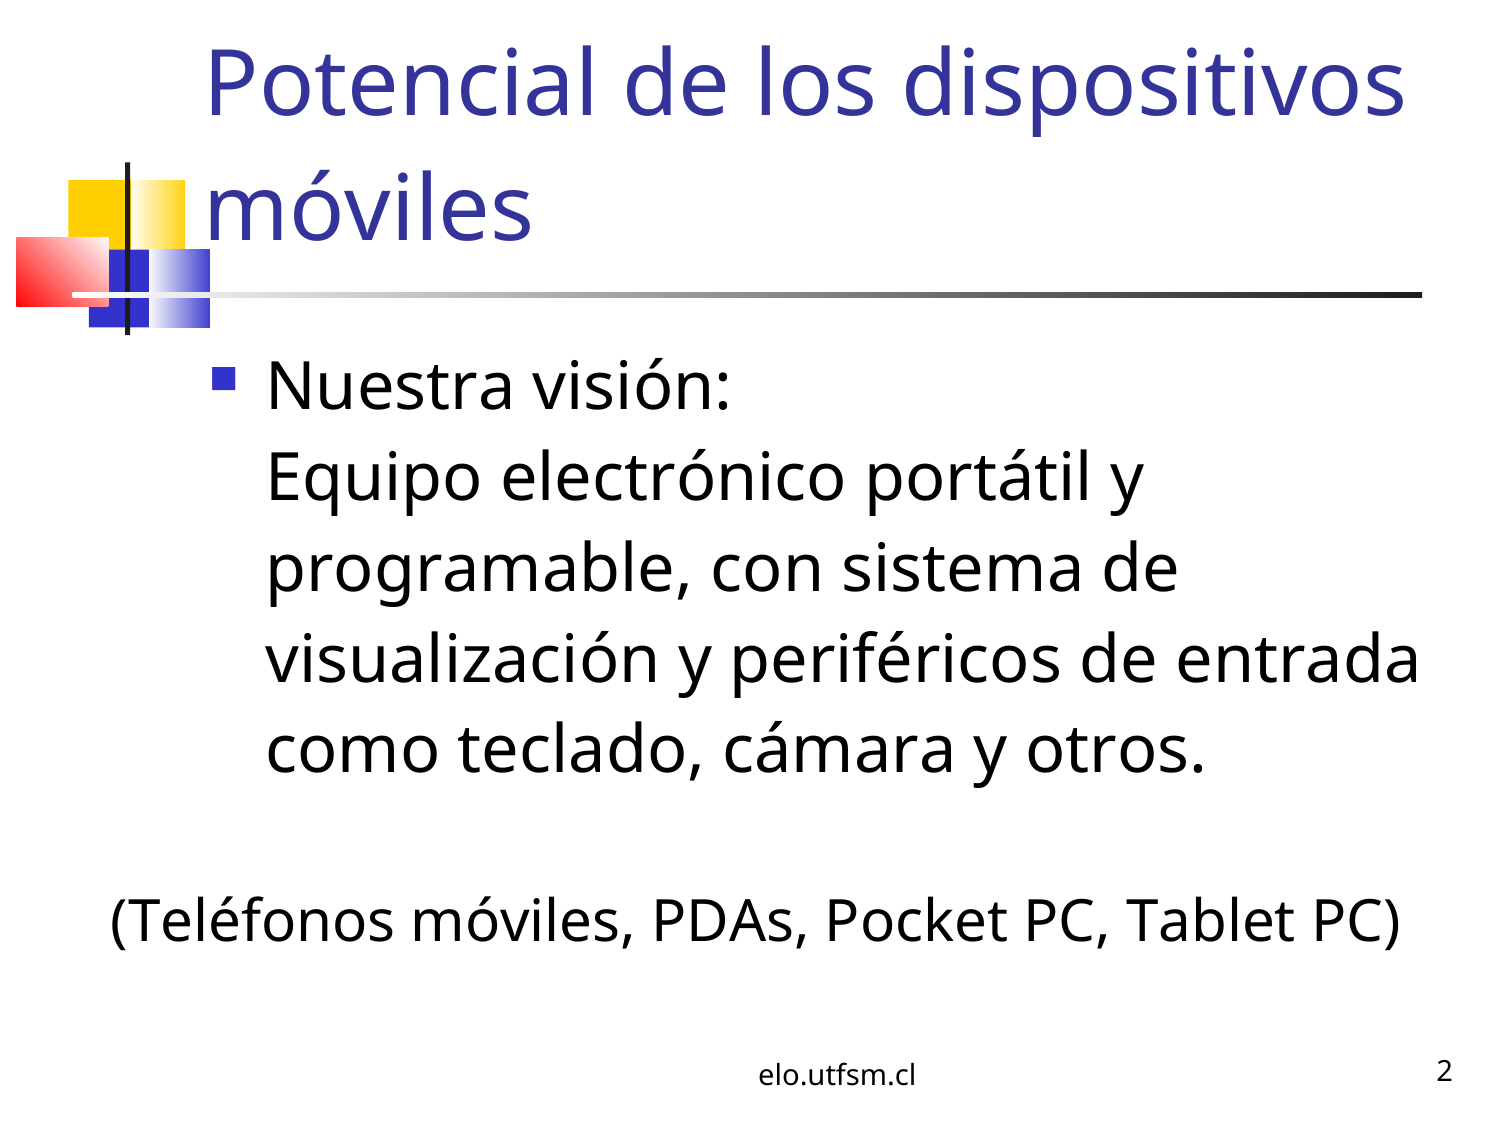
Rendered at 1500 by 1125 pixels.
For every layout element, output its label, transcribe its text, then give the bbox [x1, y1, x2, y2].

text_box <number> [1155, 1024, 1468, 1100]
title Potencial de los dispositivos móviles [188, 35, 1468, 276]
text_box elo.utfsm.cl [599, 1024, 1075, 1100]
list Nuestra visión: Equipo electrónico portátil y programable, con sistema de visualización y periféricos de entrada como teclado, cámara y otros. [193, 331, 1469, 1007]
text_box (Teléfonos móviles, PDAs, Pocket PC, Tablet PC) [95, 875, 1451, 961]
